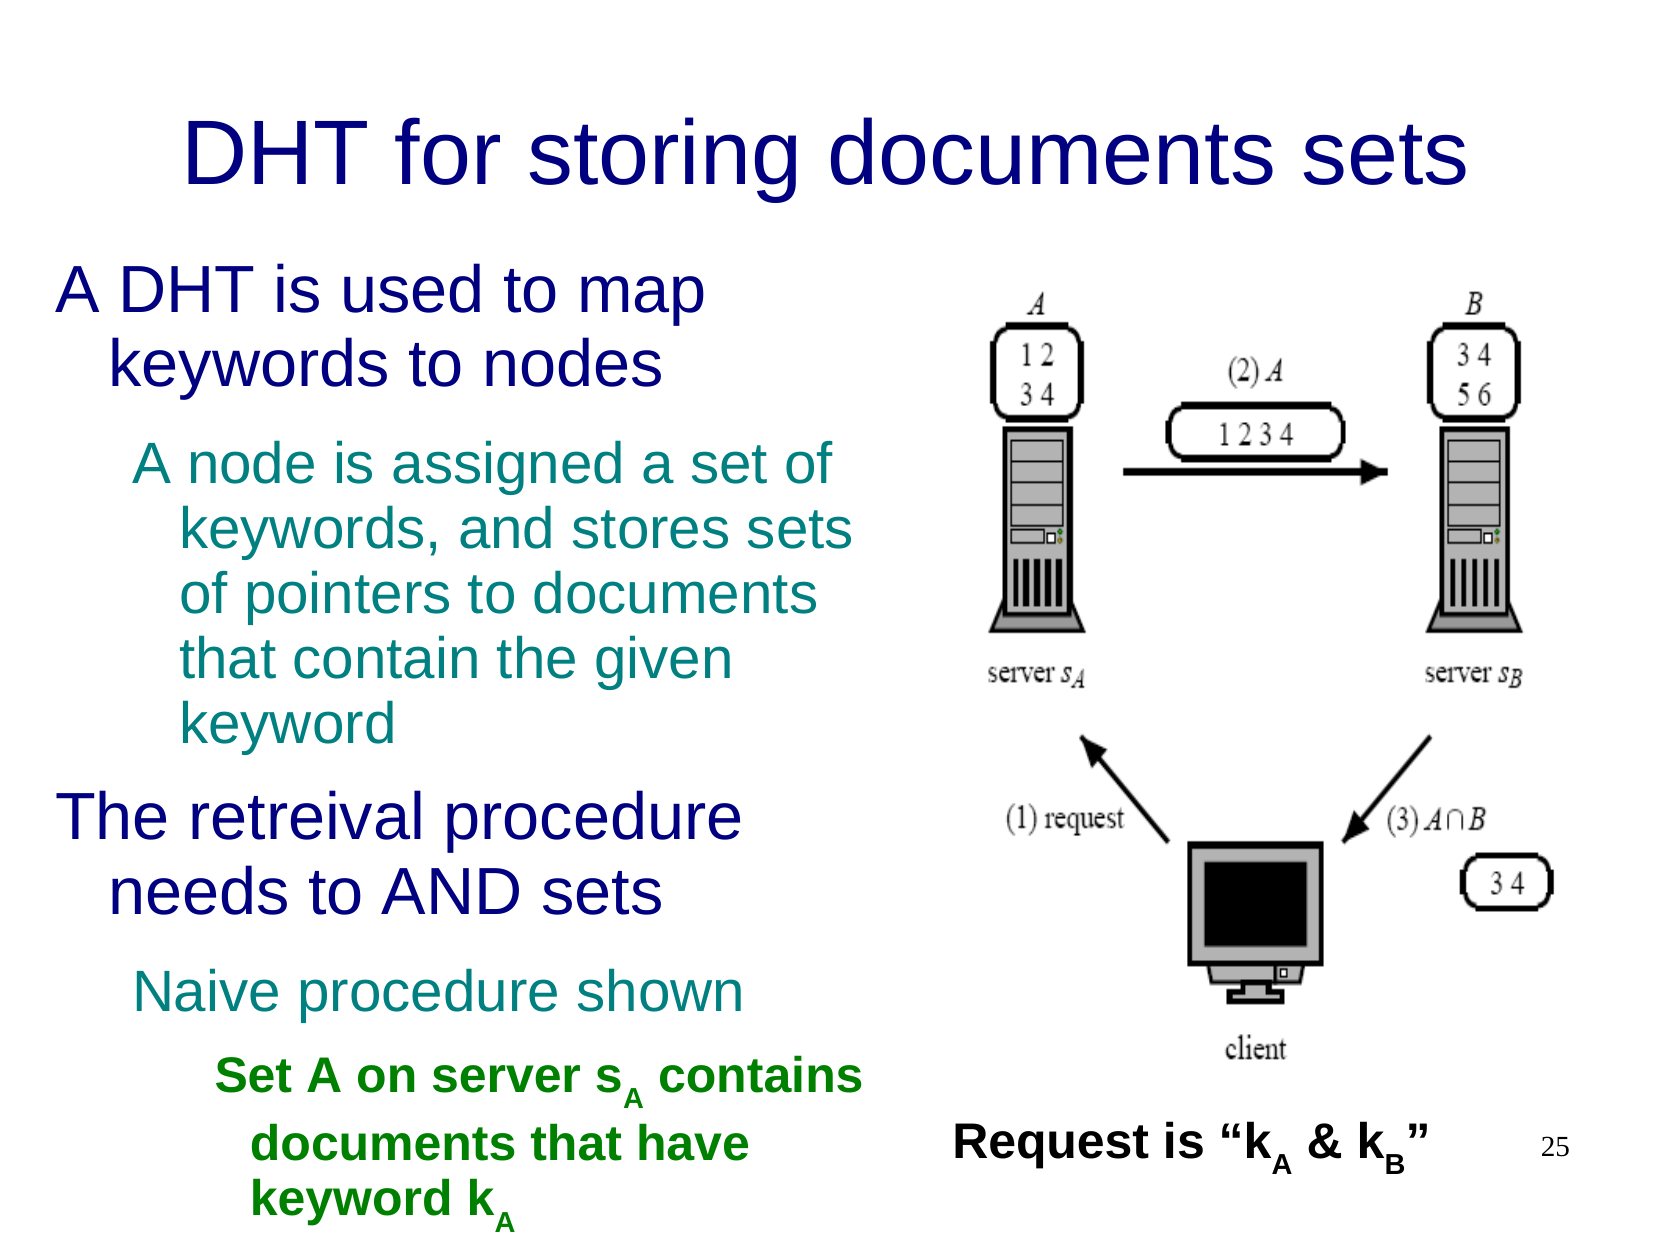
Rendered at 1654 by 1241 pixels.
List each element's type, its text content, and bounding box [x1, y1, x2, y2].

text_box Request is “kA & kB” [937, 1105, 1501, 1190]
picture [959, 262, 1576, 1088]
list A DHT is used to map keywords to nodes A node is assigned a set of keywords, and stores sets of pointers to documents that contain the given keyword The retreival procedure needs to AND sets Naive procedure shown Set A on server sA contains documents that have keyword kA [37, 251, 893, 1241]
title DHT for storing documents sets [82, 49, 1571, 257]
